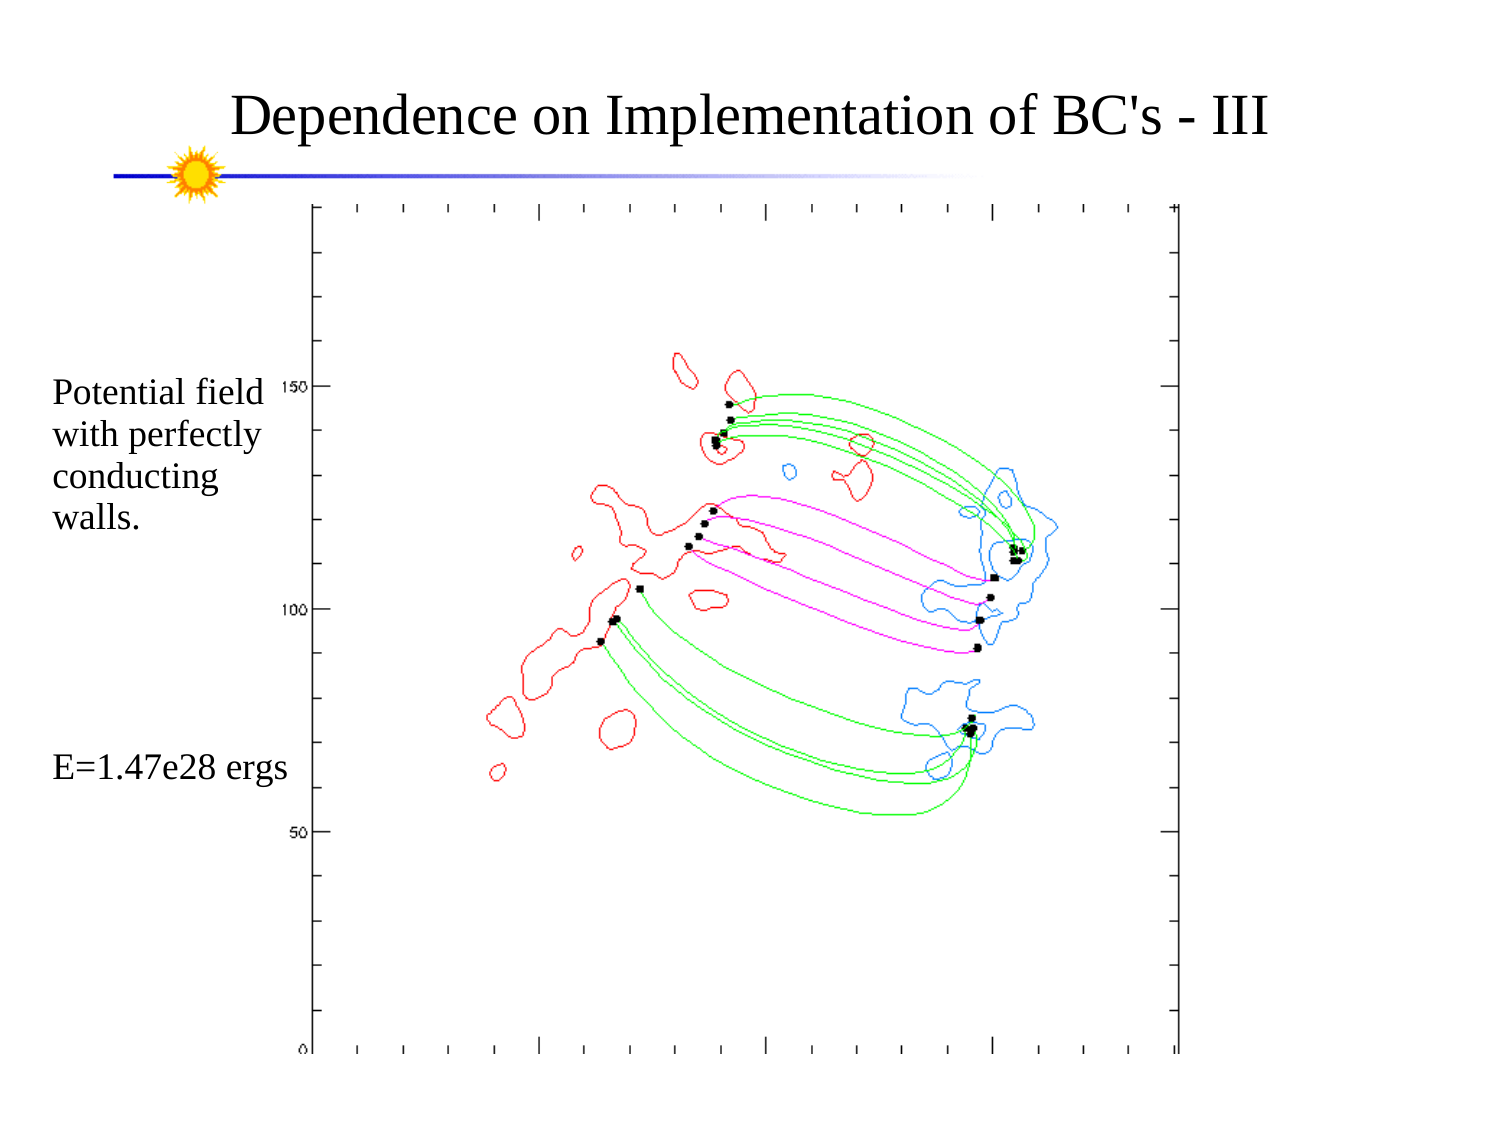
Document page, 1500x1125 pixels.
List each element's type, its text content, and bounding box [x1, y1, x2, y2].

title Dependence on Implementation of BC's - III [112, 58, 1388, 172]
text_box Potential field with perfectly conducting walls. [37, 364, 274, 546]
text_box E=1.47e28 ergs [37, 738, 298, 795]
picture [112, 172, 1184, 1054]
